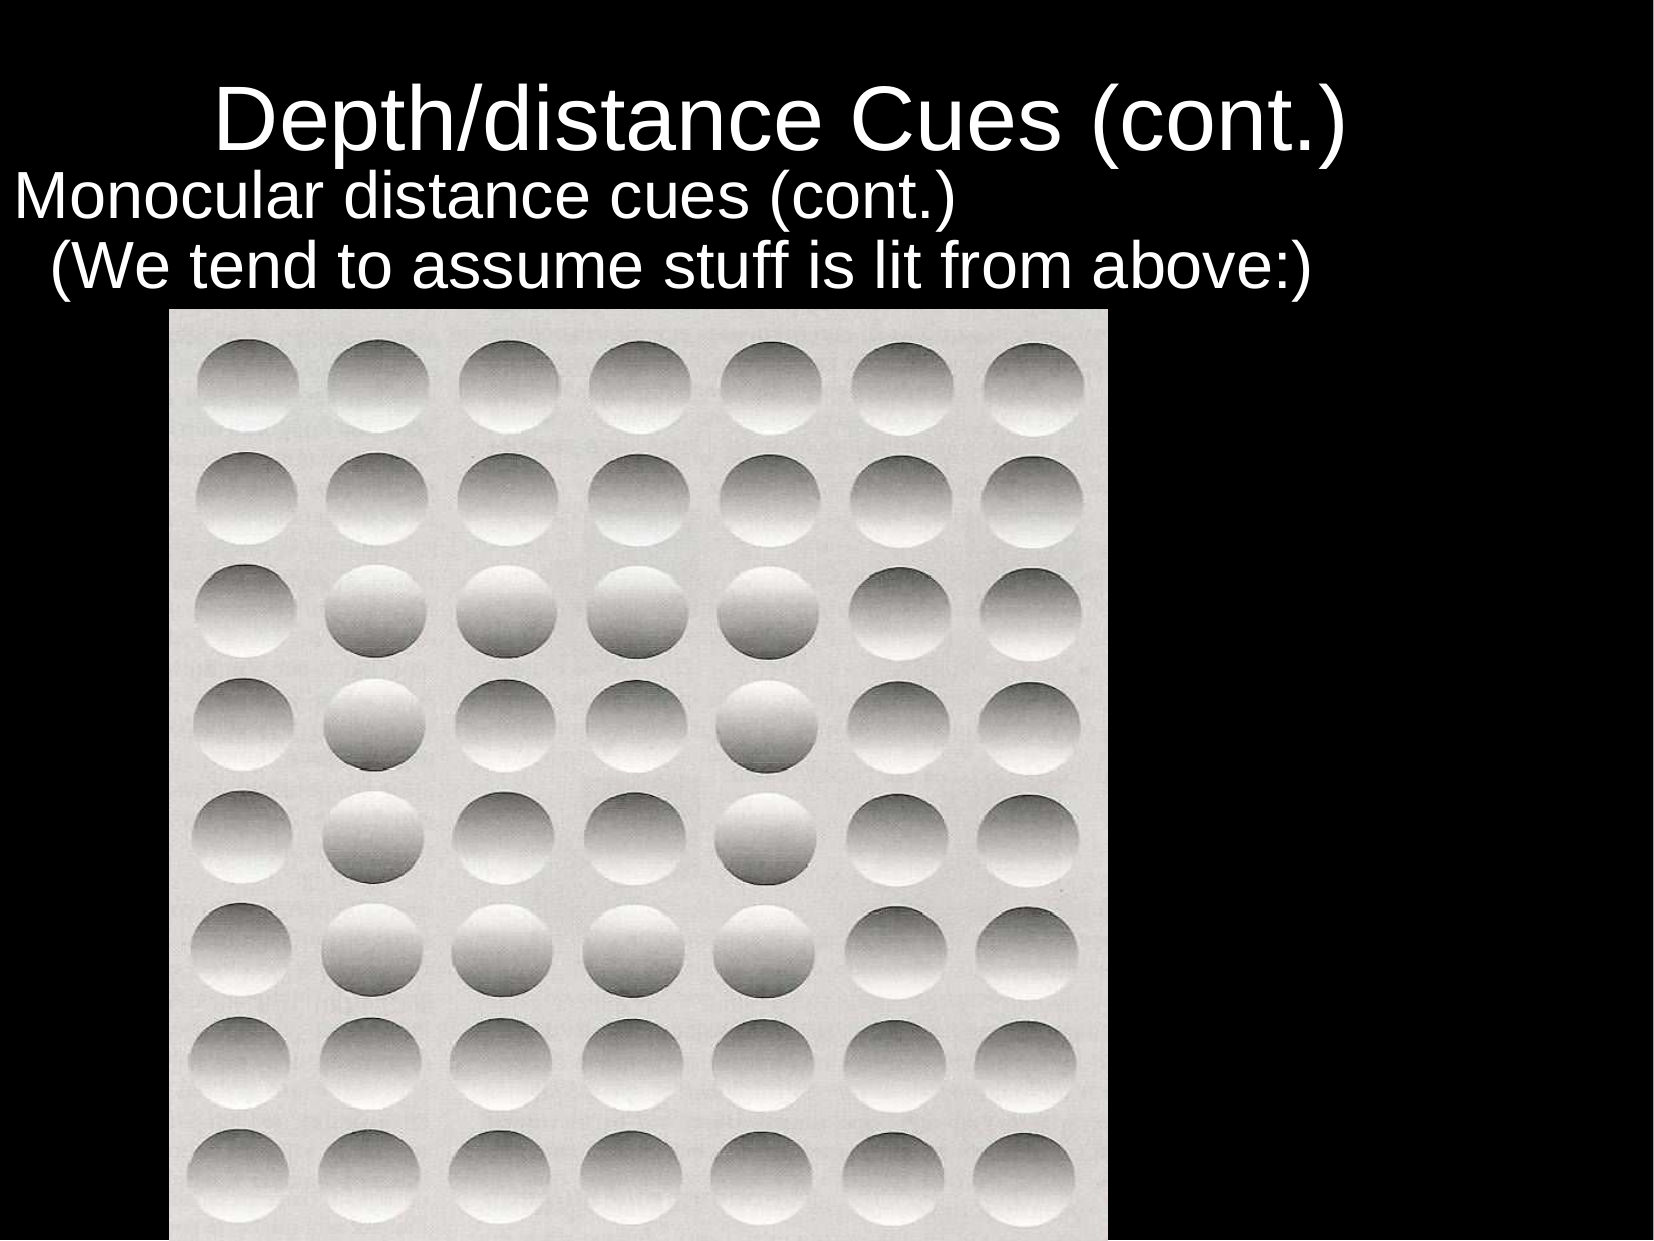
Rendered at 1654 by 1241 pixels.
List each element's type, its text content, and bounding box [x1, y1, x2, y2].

text_box Monocular distance cues (cont.) (We tend to assume stuff is lit from above:) [13, 163, 1503, 303]
title Depth/distance Cues (cont.) [37, 17, 1526, 226]
picture [169, 309, 1108, 1241]
